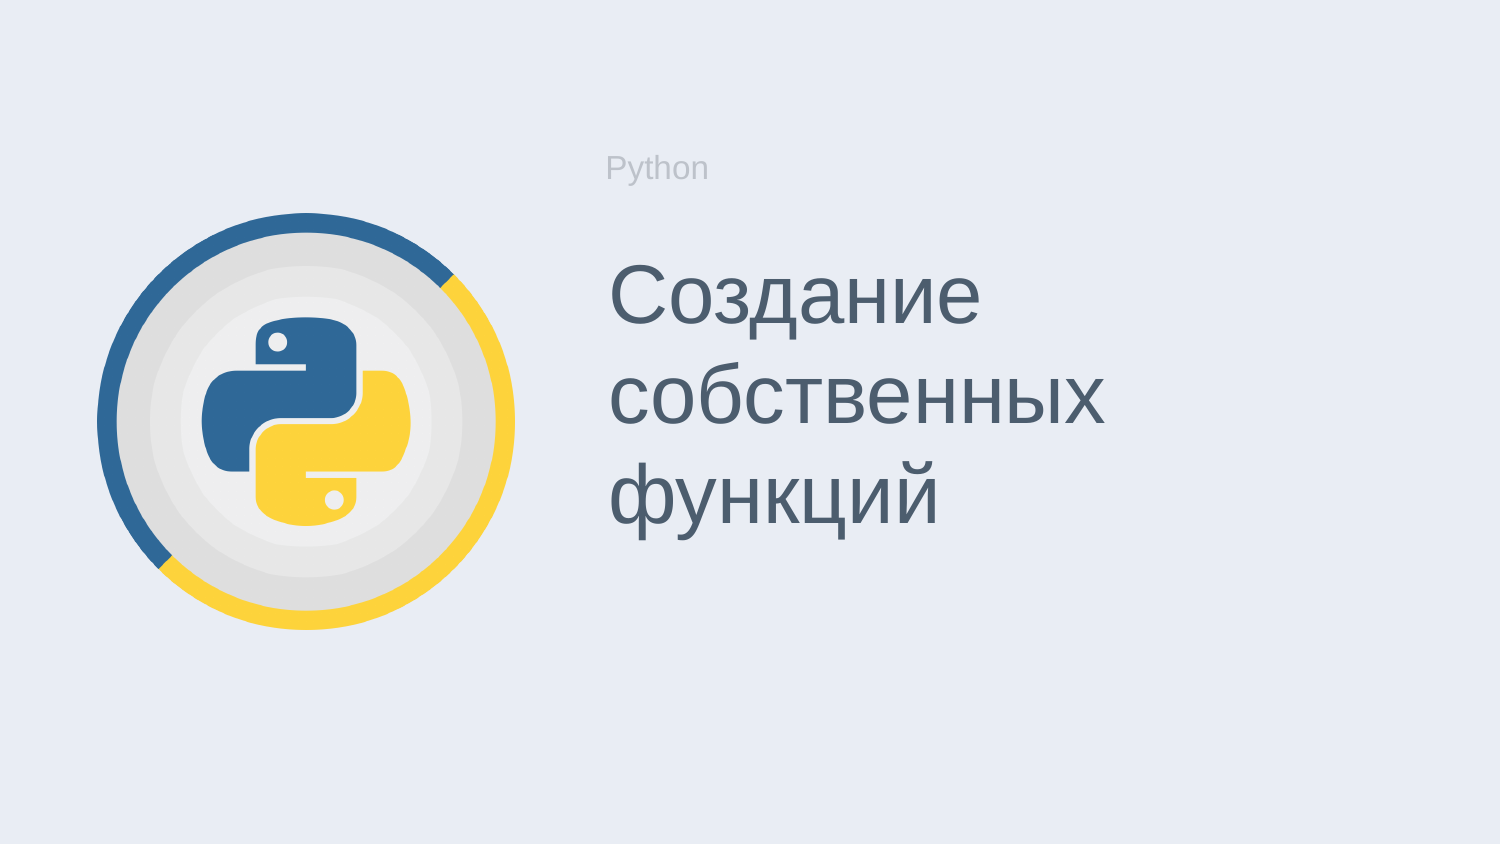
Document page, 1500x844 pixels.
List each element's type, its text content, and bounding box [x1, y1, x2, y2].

title Python [601, 141, 1182, 188]
text_box Создание собственных функций [603, 235, 1423, 608]
picture [97, 213, 515, 630]
